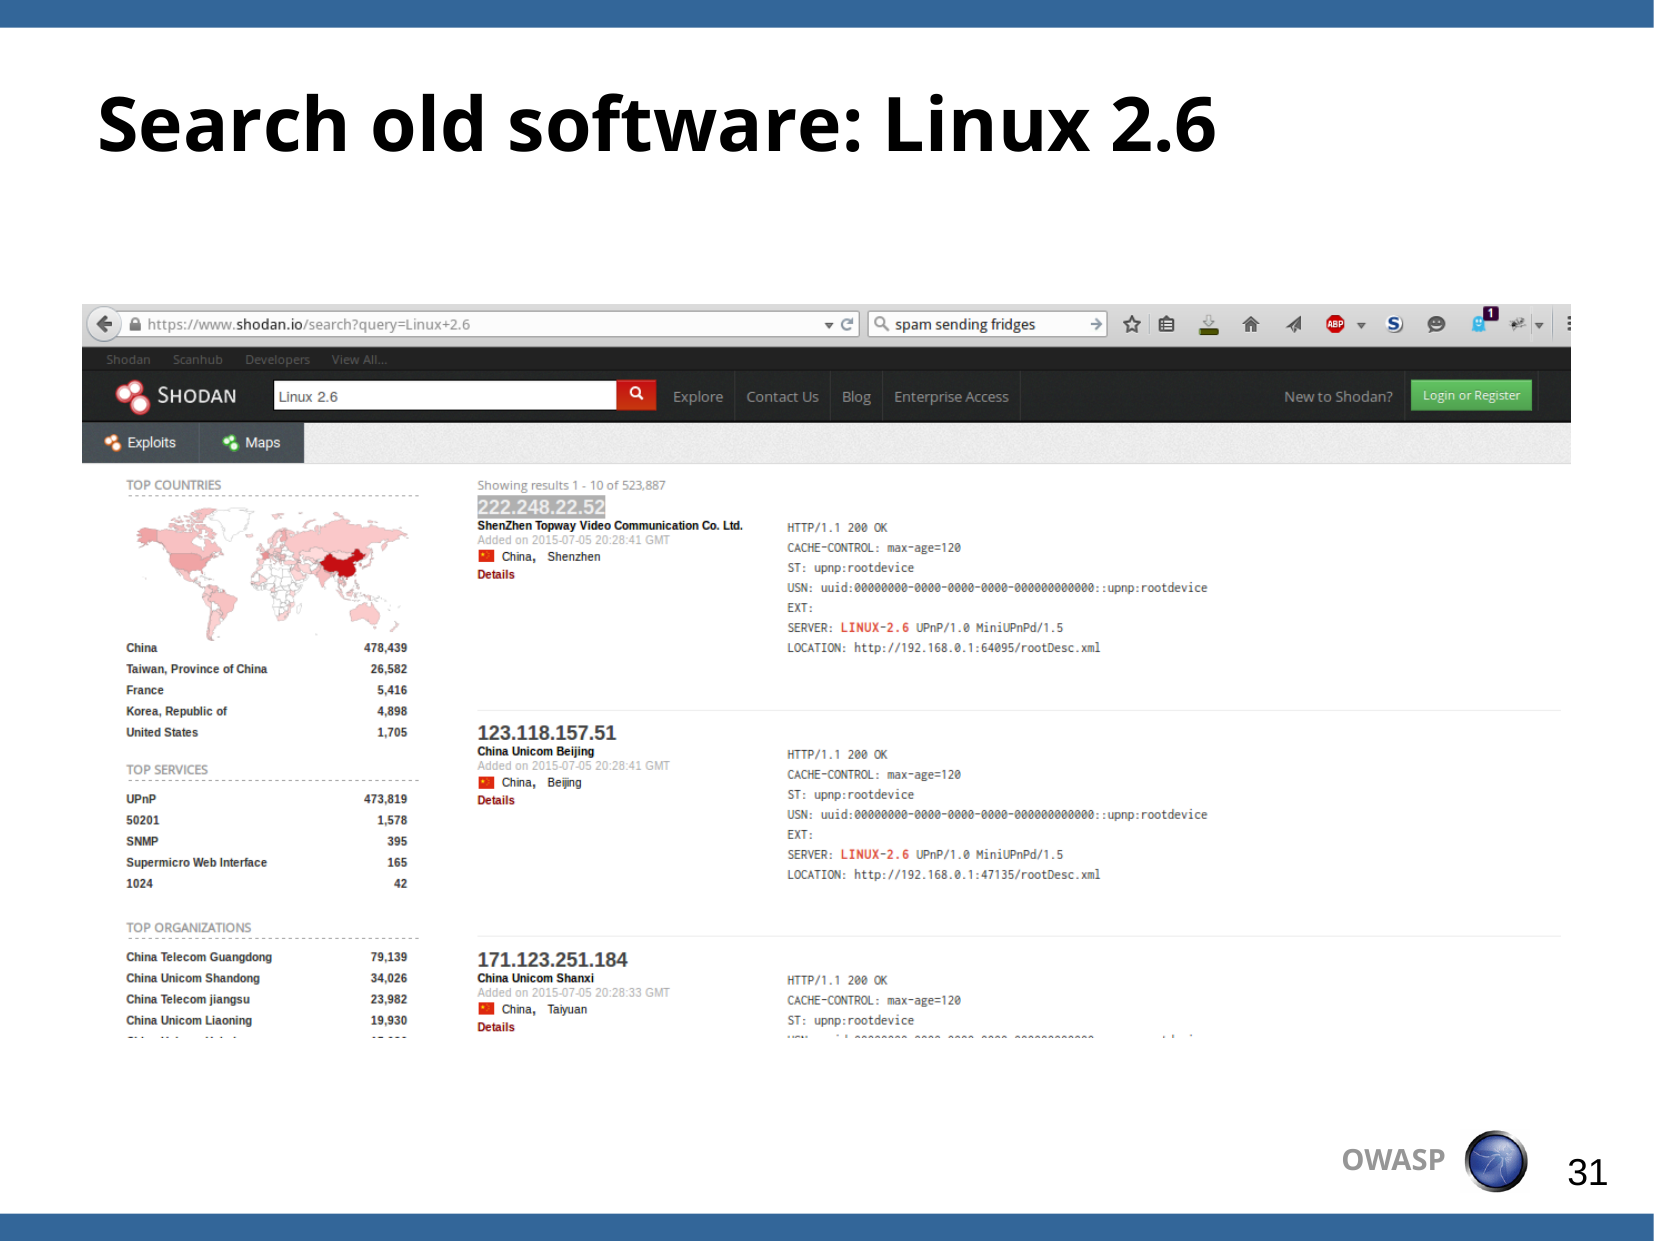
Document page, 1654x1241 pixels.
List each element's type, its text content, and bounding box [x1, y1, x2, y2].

picture [1460, 1129, 1530, 1193]
picture [82, 304, 1571, 1038]
title Search old software: Linux 2.6 [82, 35, 1571, 207]
